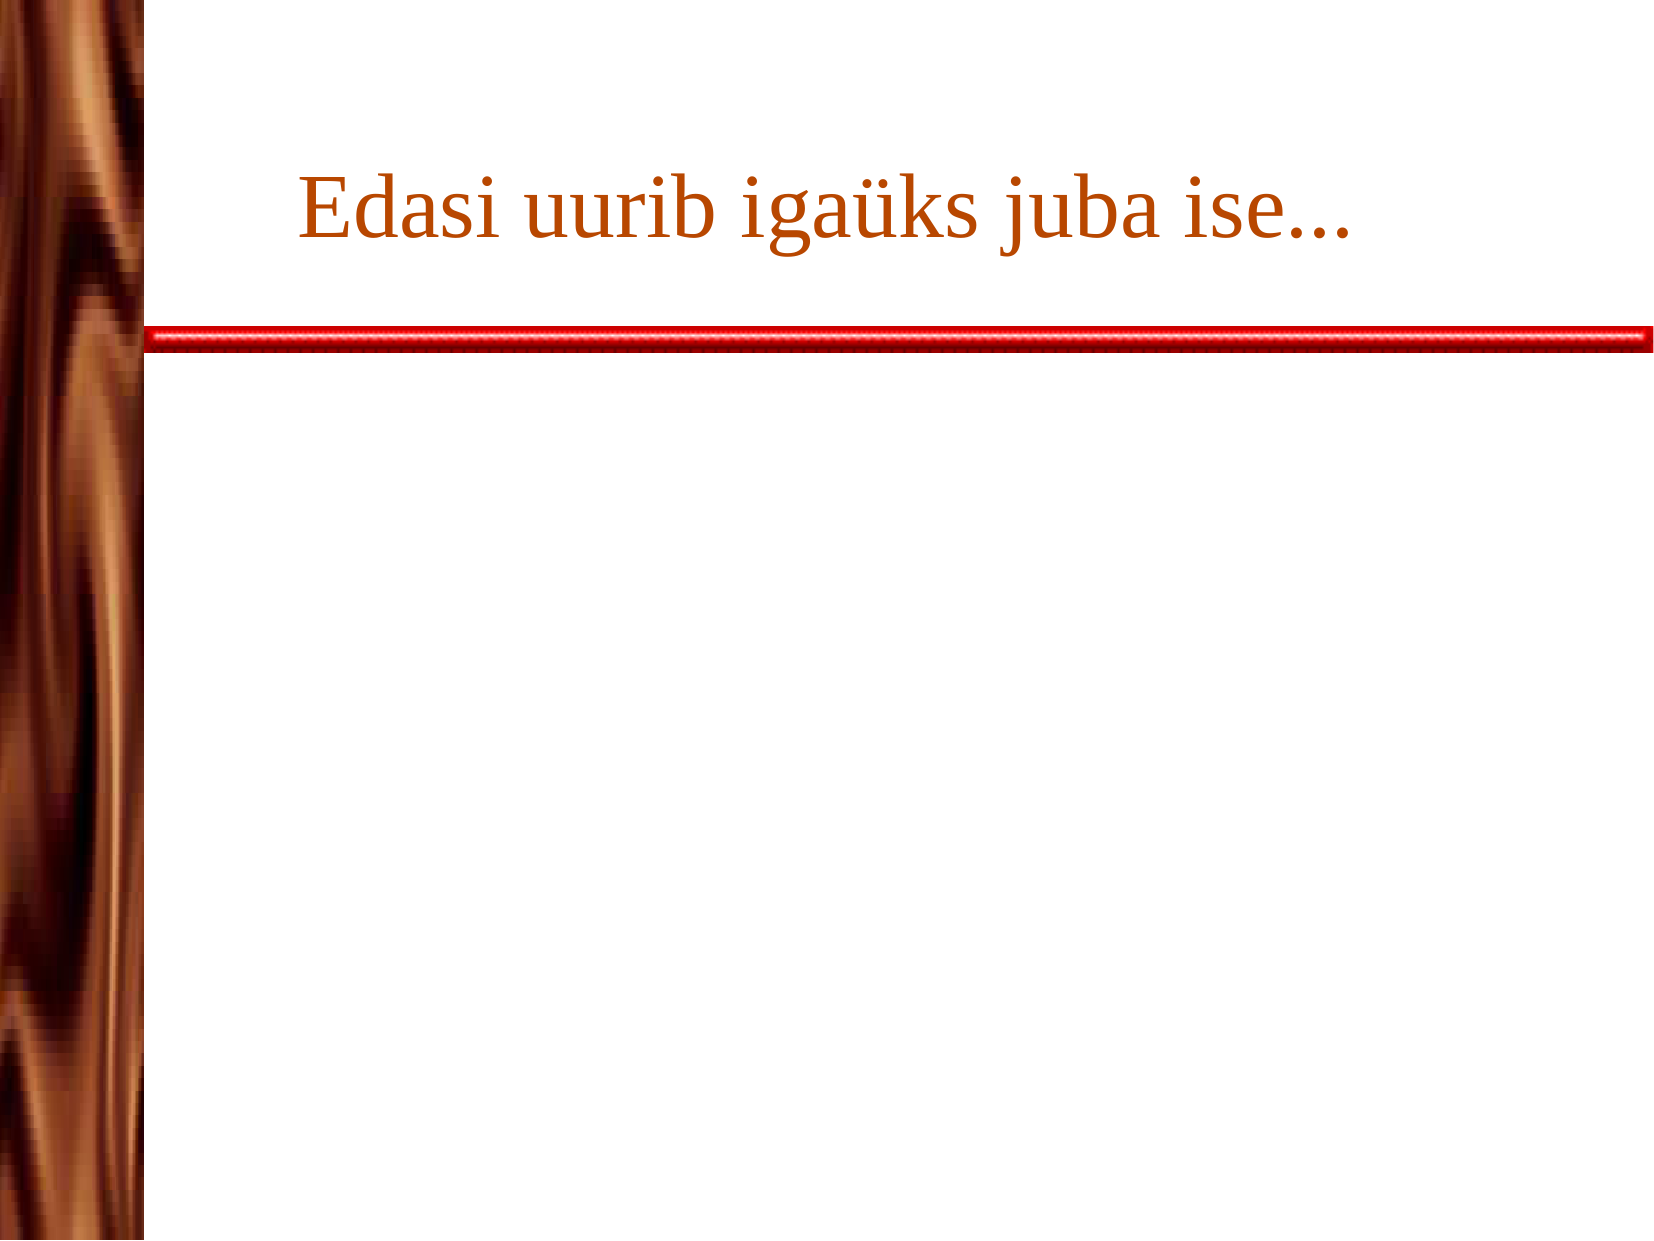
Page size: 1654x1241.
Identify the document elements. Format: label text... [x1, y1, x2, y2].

picture [0, 0, 1654, 1240]
title Edasi uurib igaüks juba ise... [121, 102, 1534, 310]
